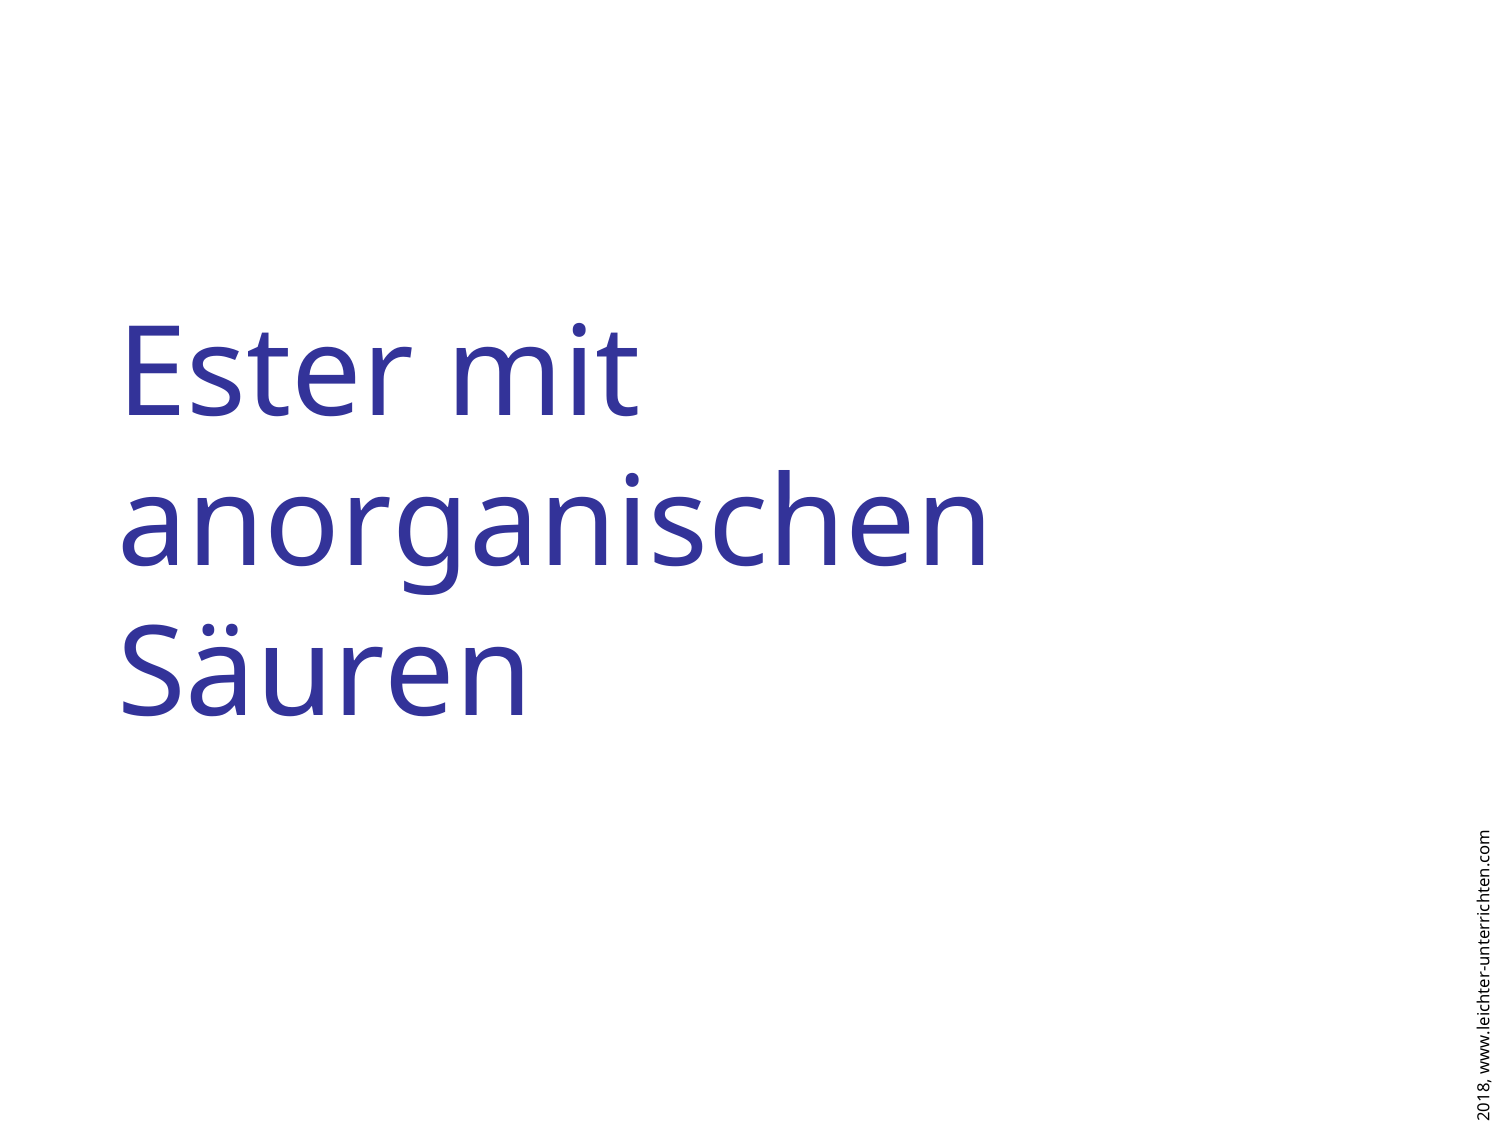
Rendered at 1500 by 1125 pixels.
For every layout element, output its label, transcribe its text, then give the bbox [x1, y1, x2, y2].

title Ester mit anorganischen Säuren [102, 280, 1397, 749]
